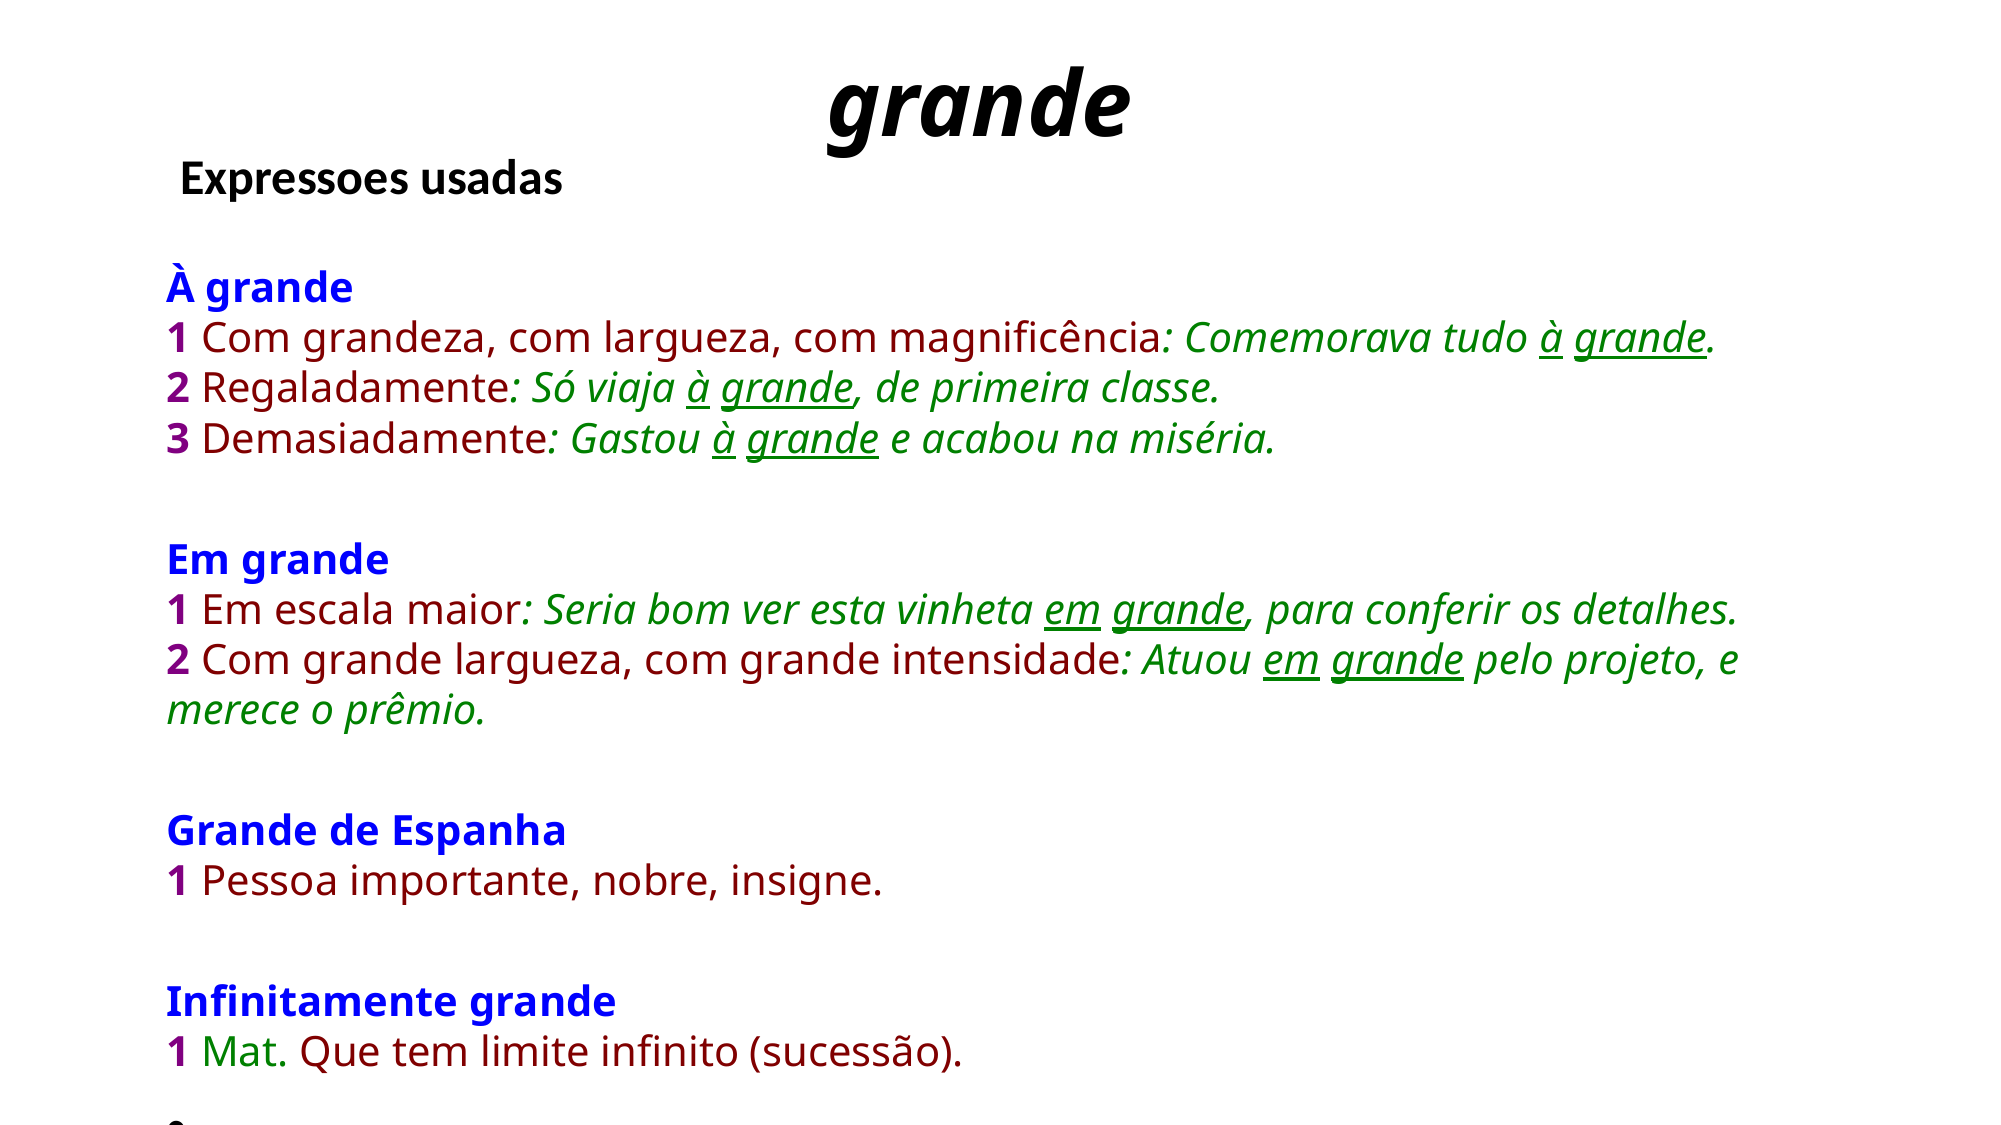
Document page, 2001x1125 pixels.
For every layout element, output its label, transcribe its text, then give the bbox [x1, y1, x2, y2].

list Expressoes usadas [165, 137, 619, 213]
title grande [463, 38, 1496, 176]
list À grande 1 Com grandeza, com largueza, com magnificência: Comemorava tudo à grande. 2 Regaladamente: Só viaja à grande, de primeira classe. 3 Demasiadamente: Gastou à grande e acabou na miséria. Em grande 1 Em escala maior: Seria bom ver esta vinheta em grande, para conferir os detalhes. 2 Com grande largueza, com grande intensidade: Atuou em grande pelo projeto, e merece o prêmio. Grande de Espanha 1 Pessoa importante, nobre, insigne. Infinitamente grande 1 Mat. Que tem limite infinito (sucessão). [151, 253, 1862, 1112]
